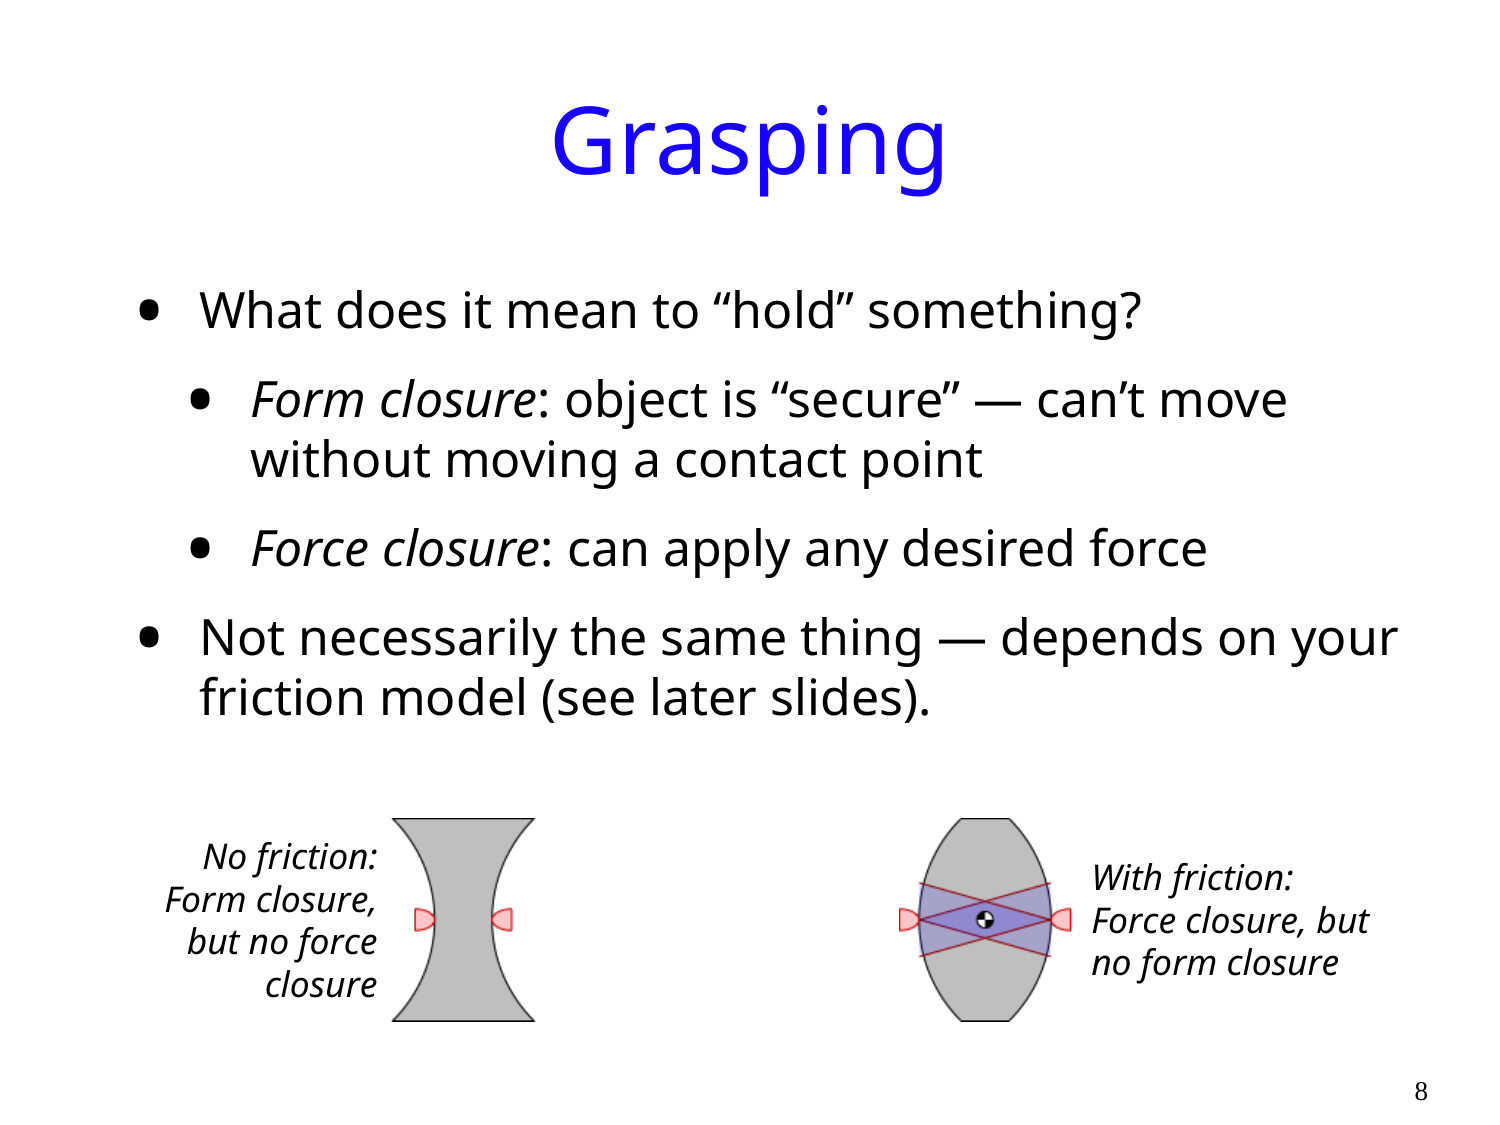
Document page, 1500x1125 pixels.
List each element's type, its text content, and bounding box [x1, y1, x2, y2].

picture [391, 818, 537, 1022]
title Grasping [146, 21, 1354, 253]
list What does it mean to “hold” something? Form closure: object is “secure” — can’t move without moving a contact point Force closure: can apply any desired force Not necessarily the same thing — depends on your friction model (see later slides). [90, 272, 1442, 1020]
text_box With friction: Force closure, but no form closure [1091, 851, 1392, 987]
text_box No friction: Form closure, but no force closure [106, 851, 378, 987]
picture [899, 818, 1073, 1022]
